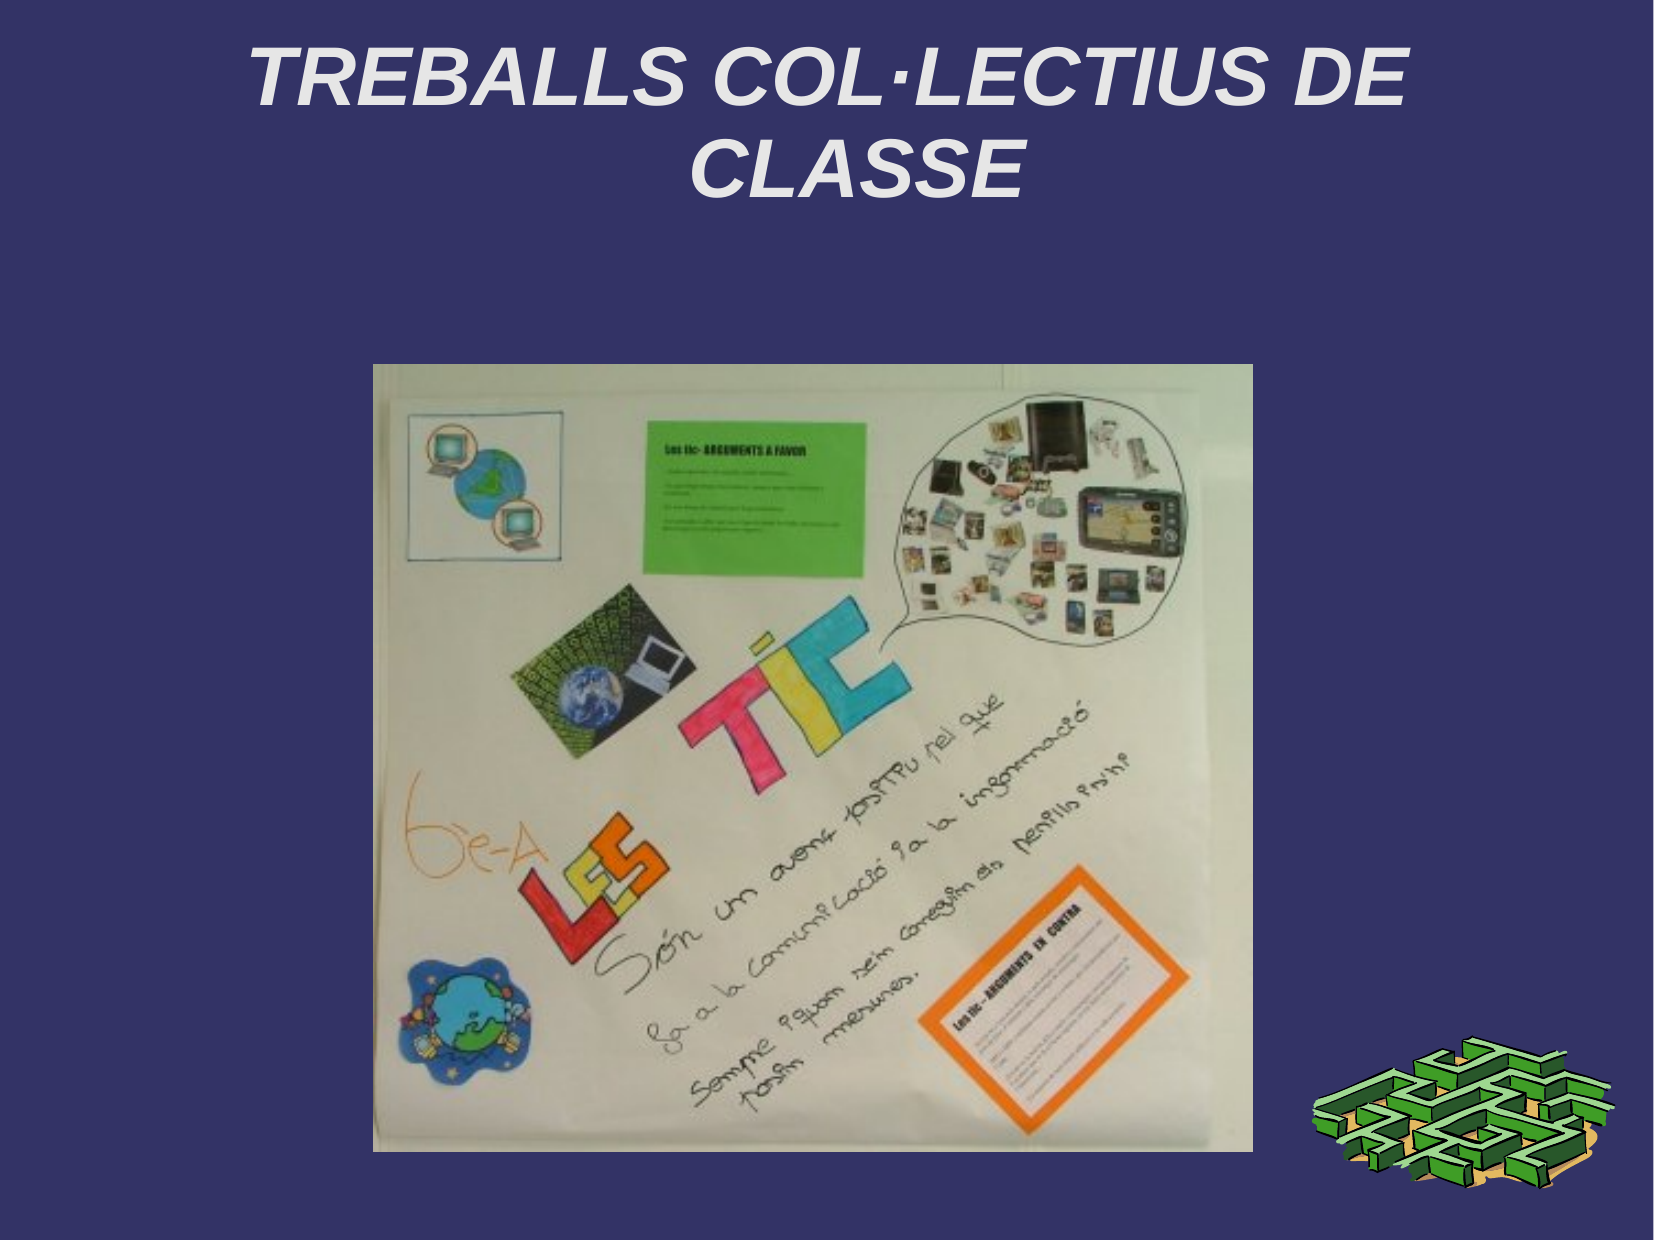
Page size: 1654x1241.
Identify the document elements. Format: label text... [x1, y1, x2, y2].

picture [373, 364, 1253, 1152]
title TREBALLS COL·LECTIUS DE CLASSE [121, 19, 1534, 227]
